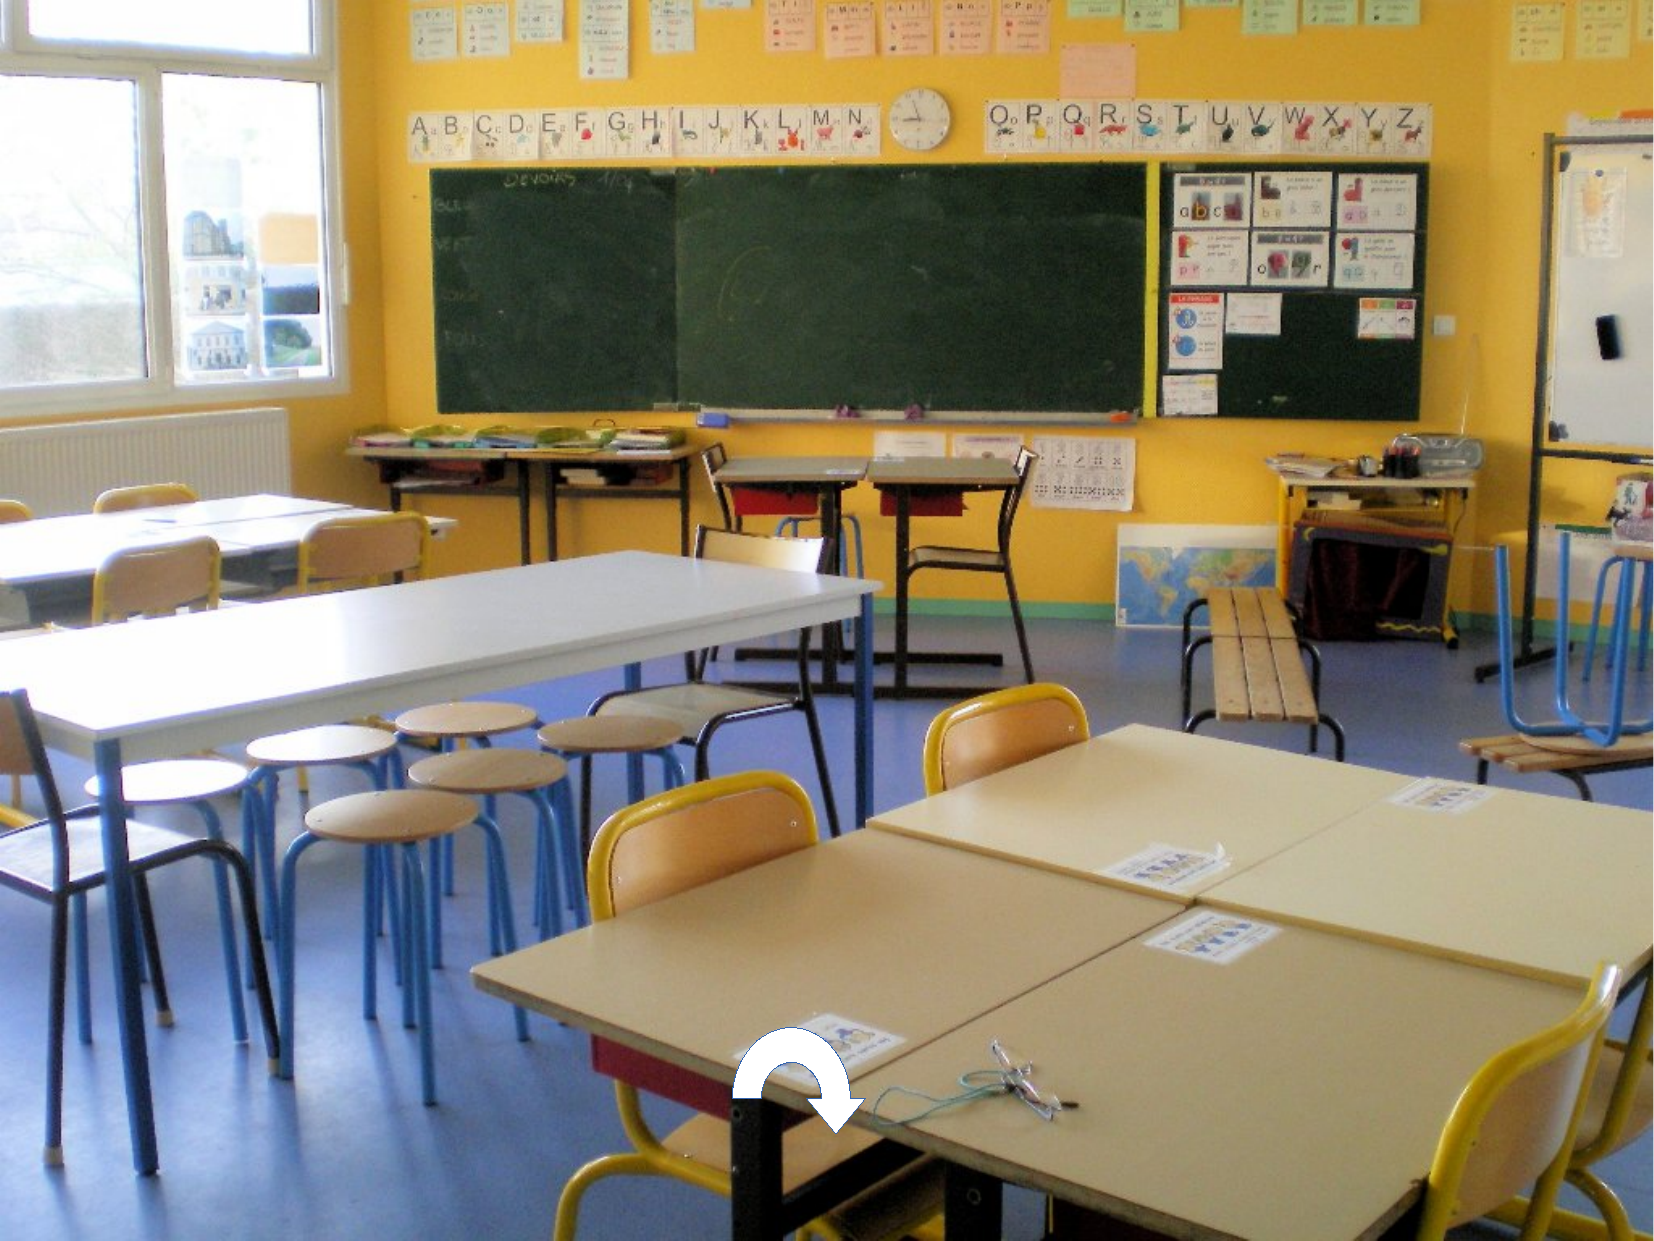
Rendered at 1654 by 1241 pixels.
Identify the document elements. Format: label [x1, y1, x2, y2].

picture [0, 0, 1654, 1241]
text_box [732, 1027, 866, 1134]
